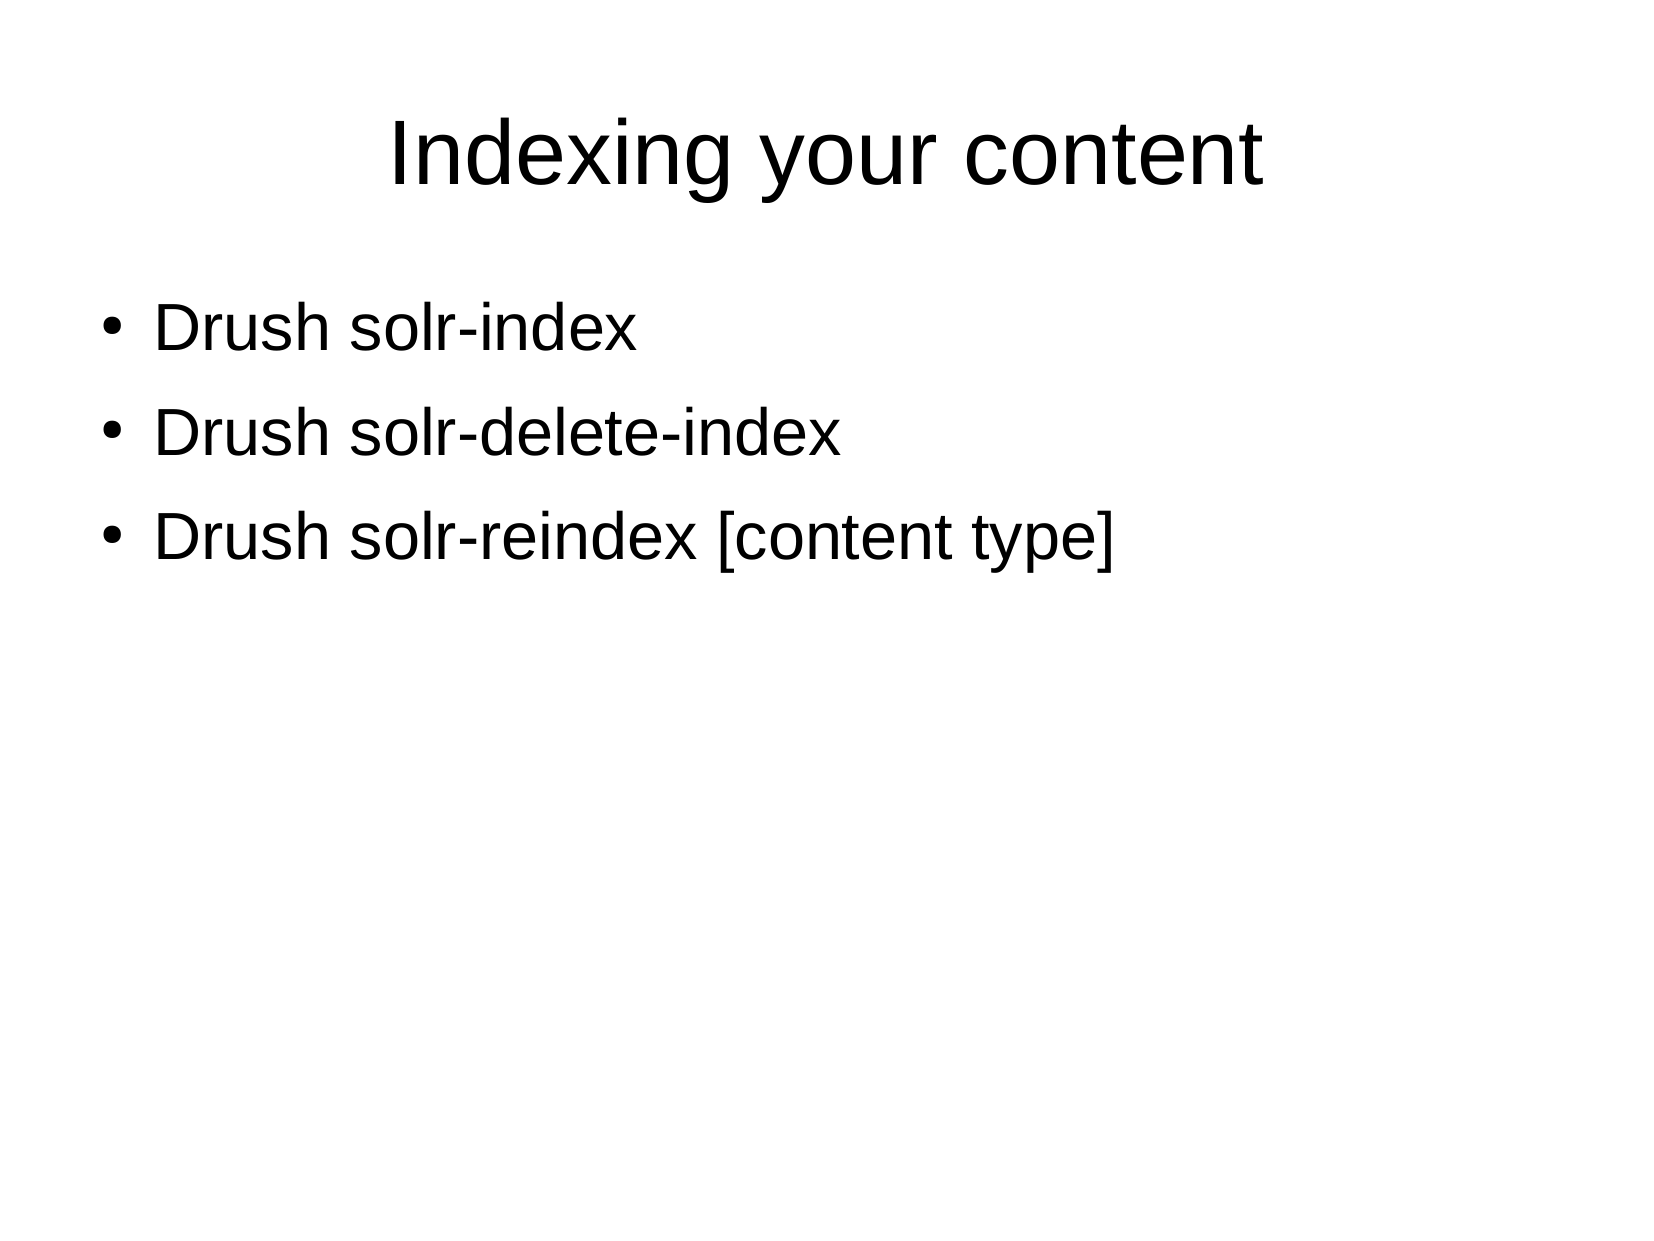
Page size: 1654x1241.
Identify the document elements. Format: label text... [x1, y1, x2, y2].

list Drush solr-index Drush solr-delete-index Drush solr-reindex [content type] [82, 290, 1571, 1109]
title Indexing your content [82, 56, 1571, 250]
